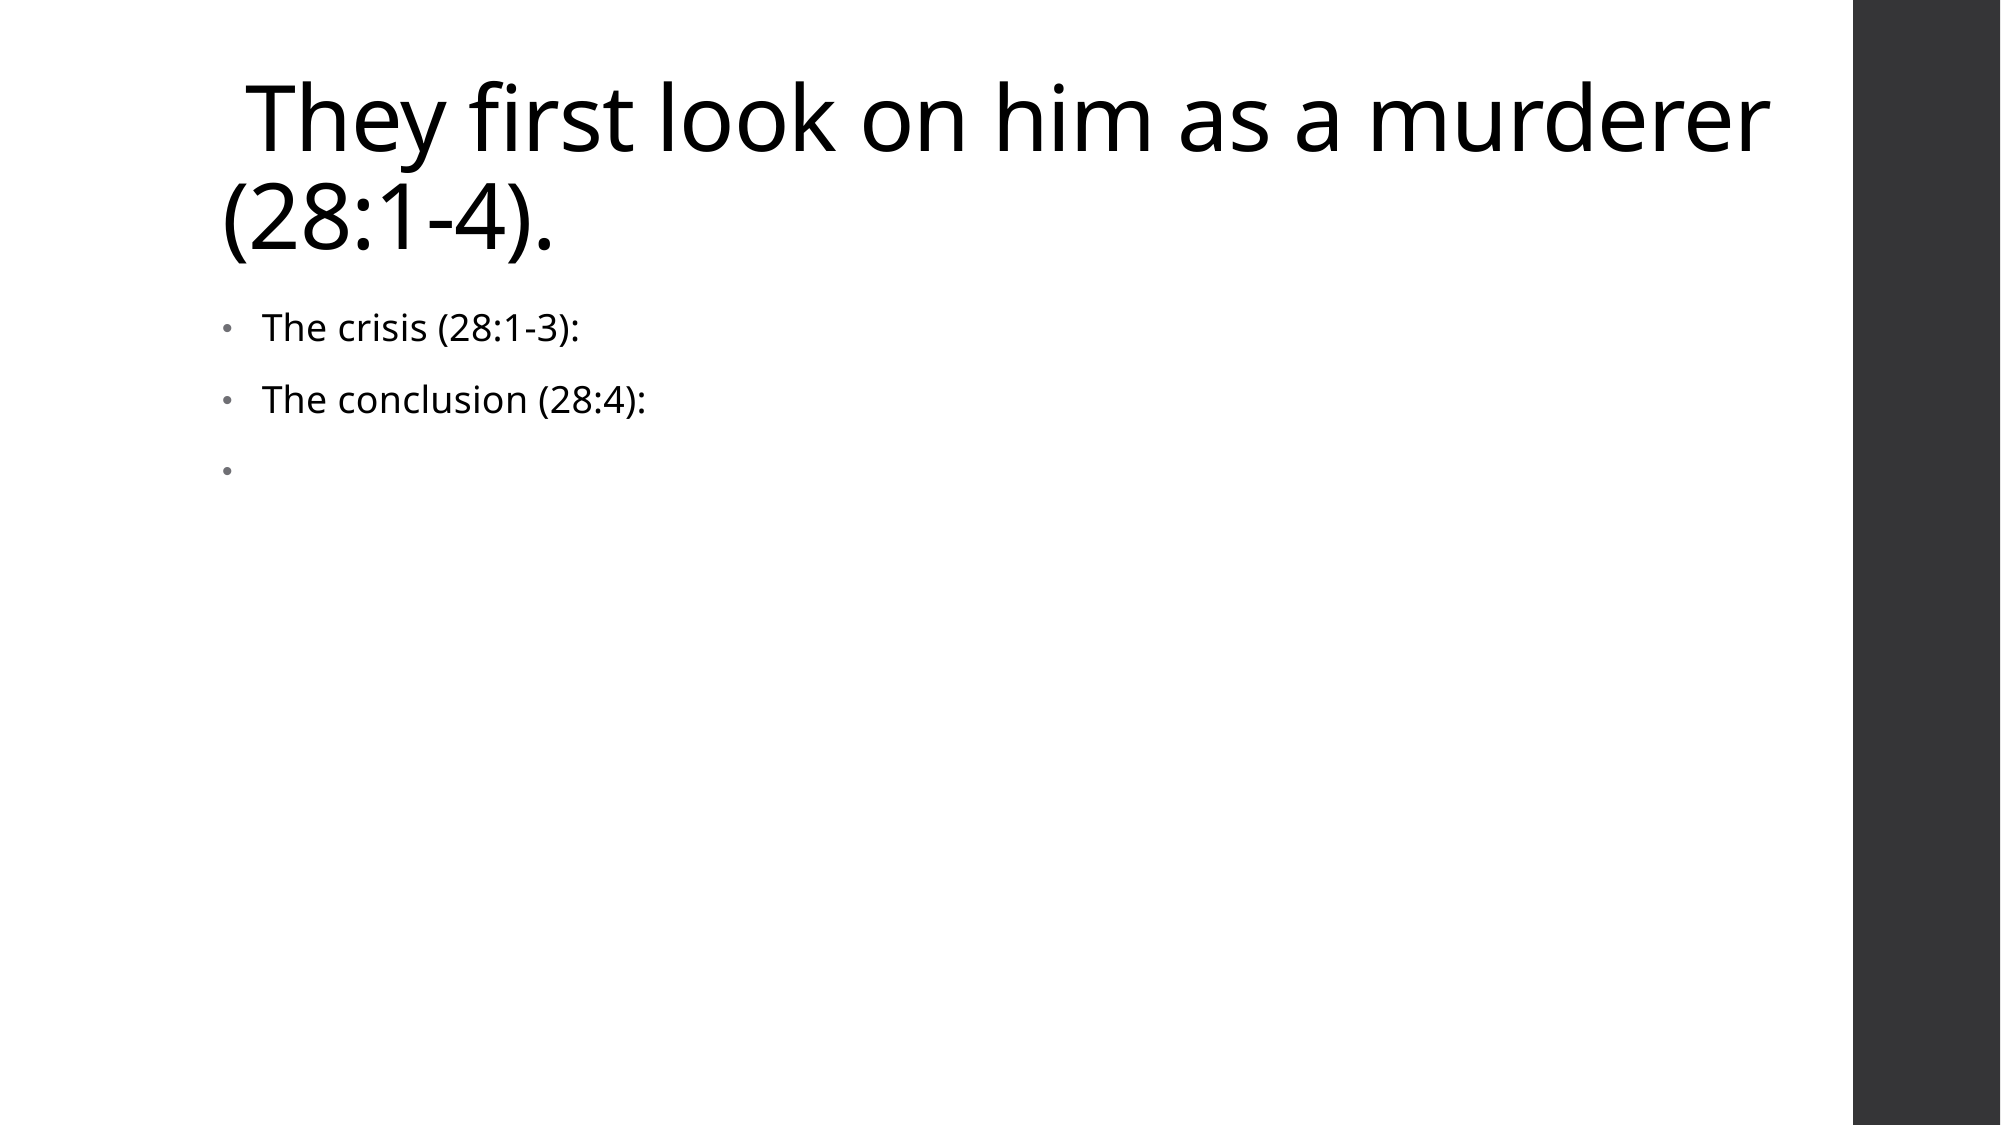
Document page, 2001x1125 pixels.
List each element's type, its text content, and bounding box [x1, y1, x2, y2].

list The crisis (28:1-3): The conclusion (28:4): [206, 299, 1617, 1014]
title They first look on him as a murderer (28:1-4). [206, 60, 1797, 278]
